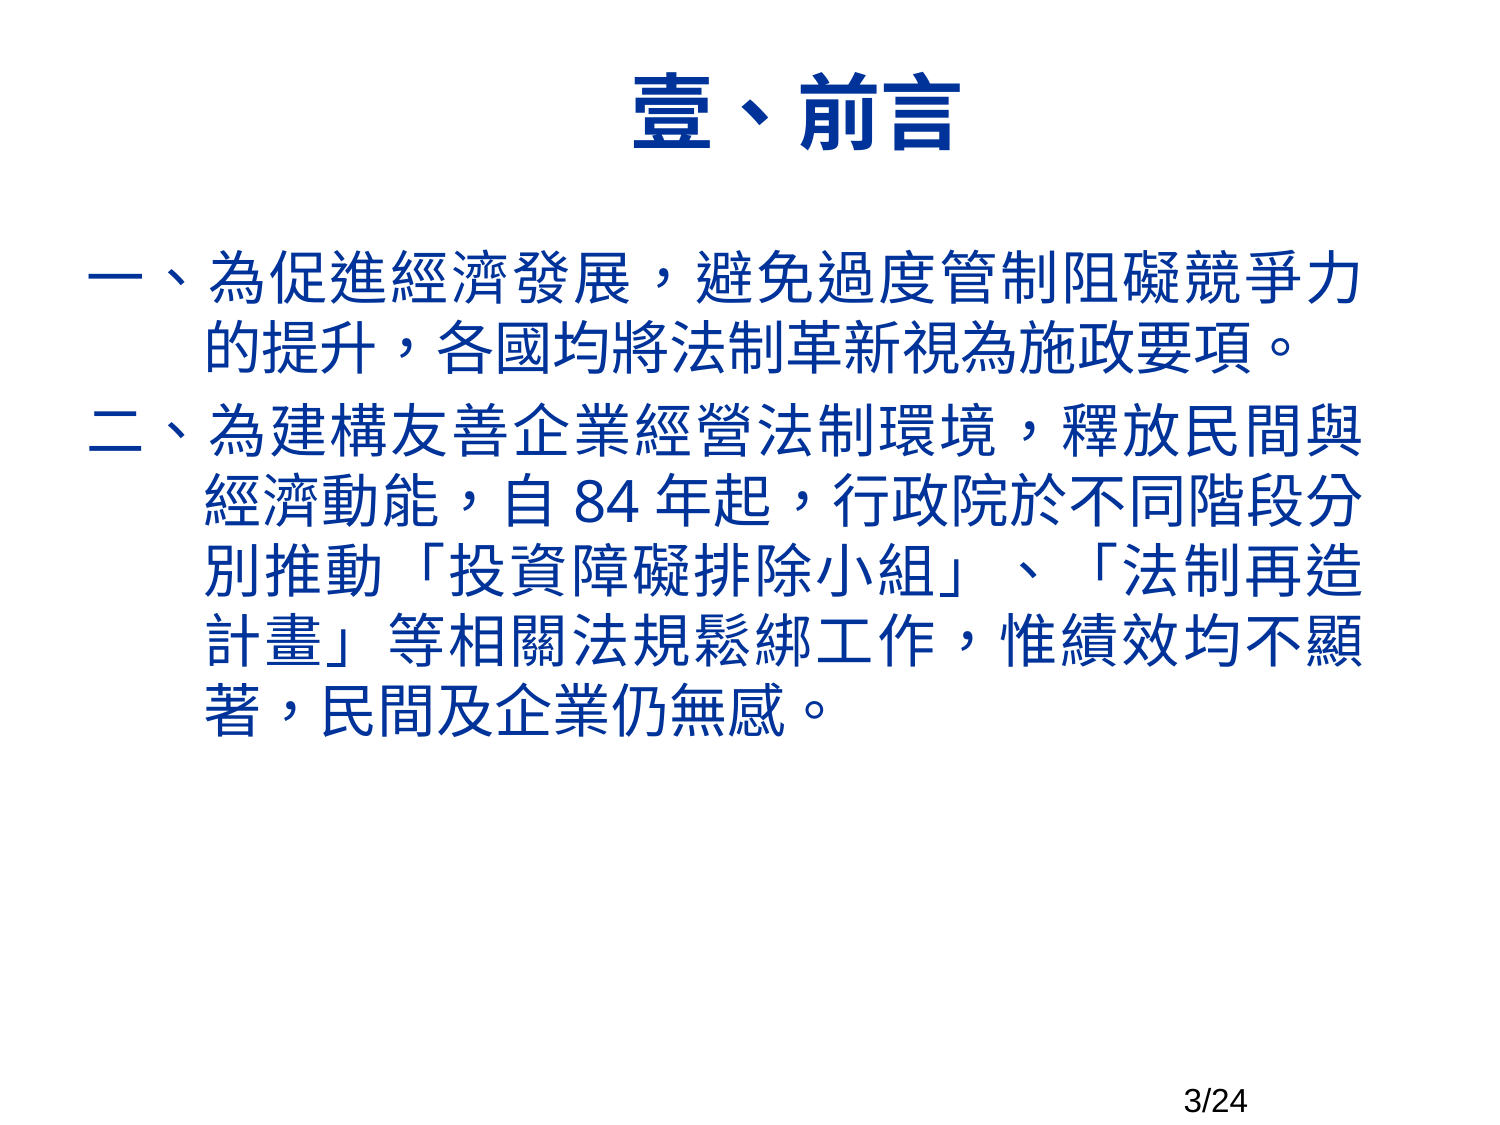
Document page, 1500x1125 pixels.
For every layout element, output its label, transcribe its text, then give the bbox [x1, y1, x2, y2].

text_box 一、為促進經濟發展，避免過度管制阻礙競爭力的提升，各國均將法制革新視為施政要項。 二、為建構友善企業經營法制環境，釋放民間與經濟動能，自84年起，行政院於不同階段分別推動「投資障礙排除小組」、「法制再造計畫」等相關法規鬆綁工作，惟績效均不顯著，民間及企業仍無感。 [71, 234, 1406, 1070]
text_box 壹、前言 [135, 24, 1400, 209]
